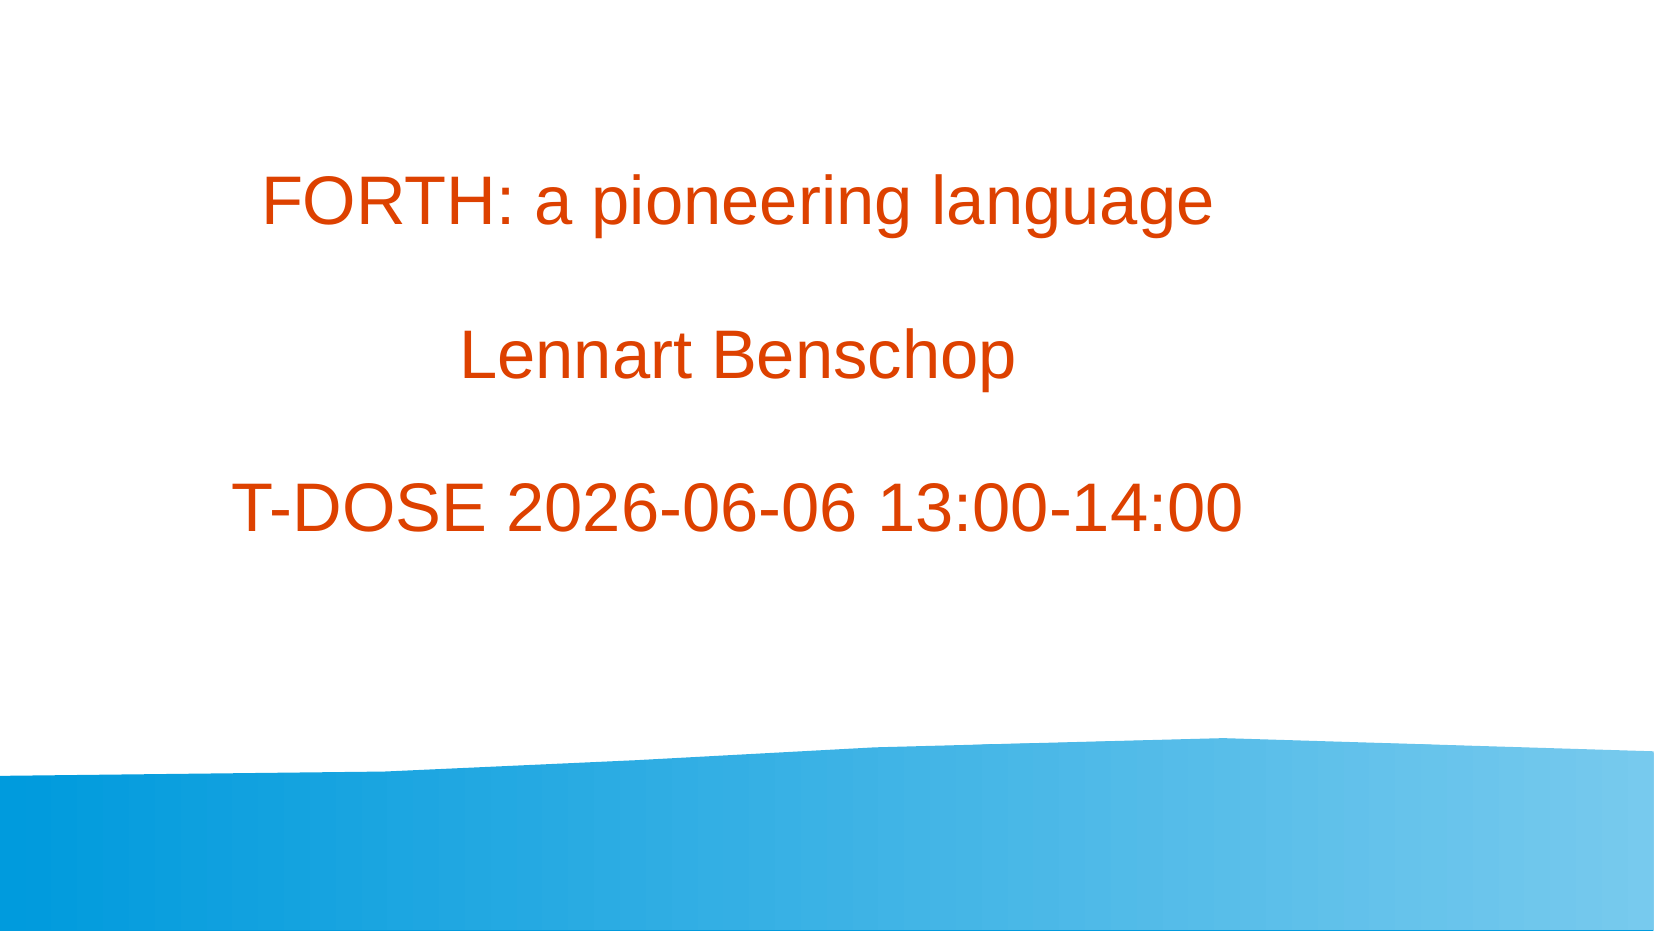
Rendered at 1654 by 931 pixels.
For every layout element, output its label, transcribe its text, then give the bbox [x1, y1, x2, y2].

title FORTH: a pioneering language Lennart Benschop T-DOSE 2026-06-06 13:00-14:00 [0, 162, 1477, 547]
